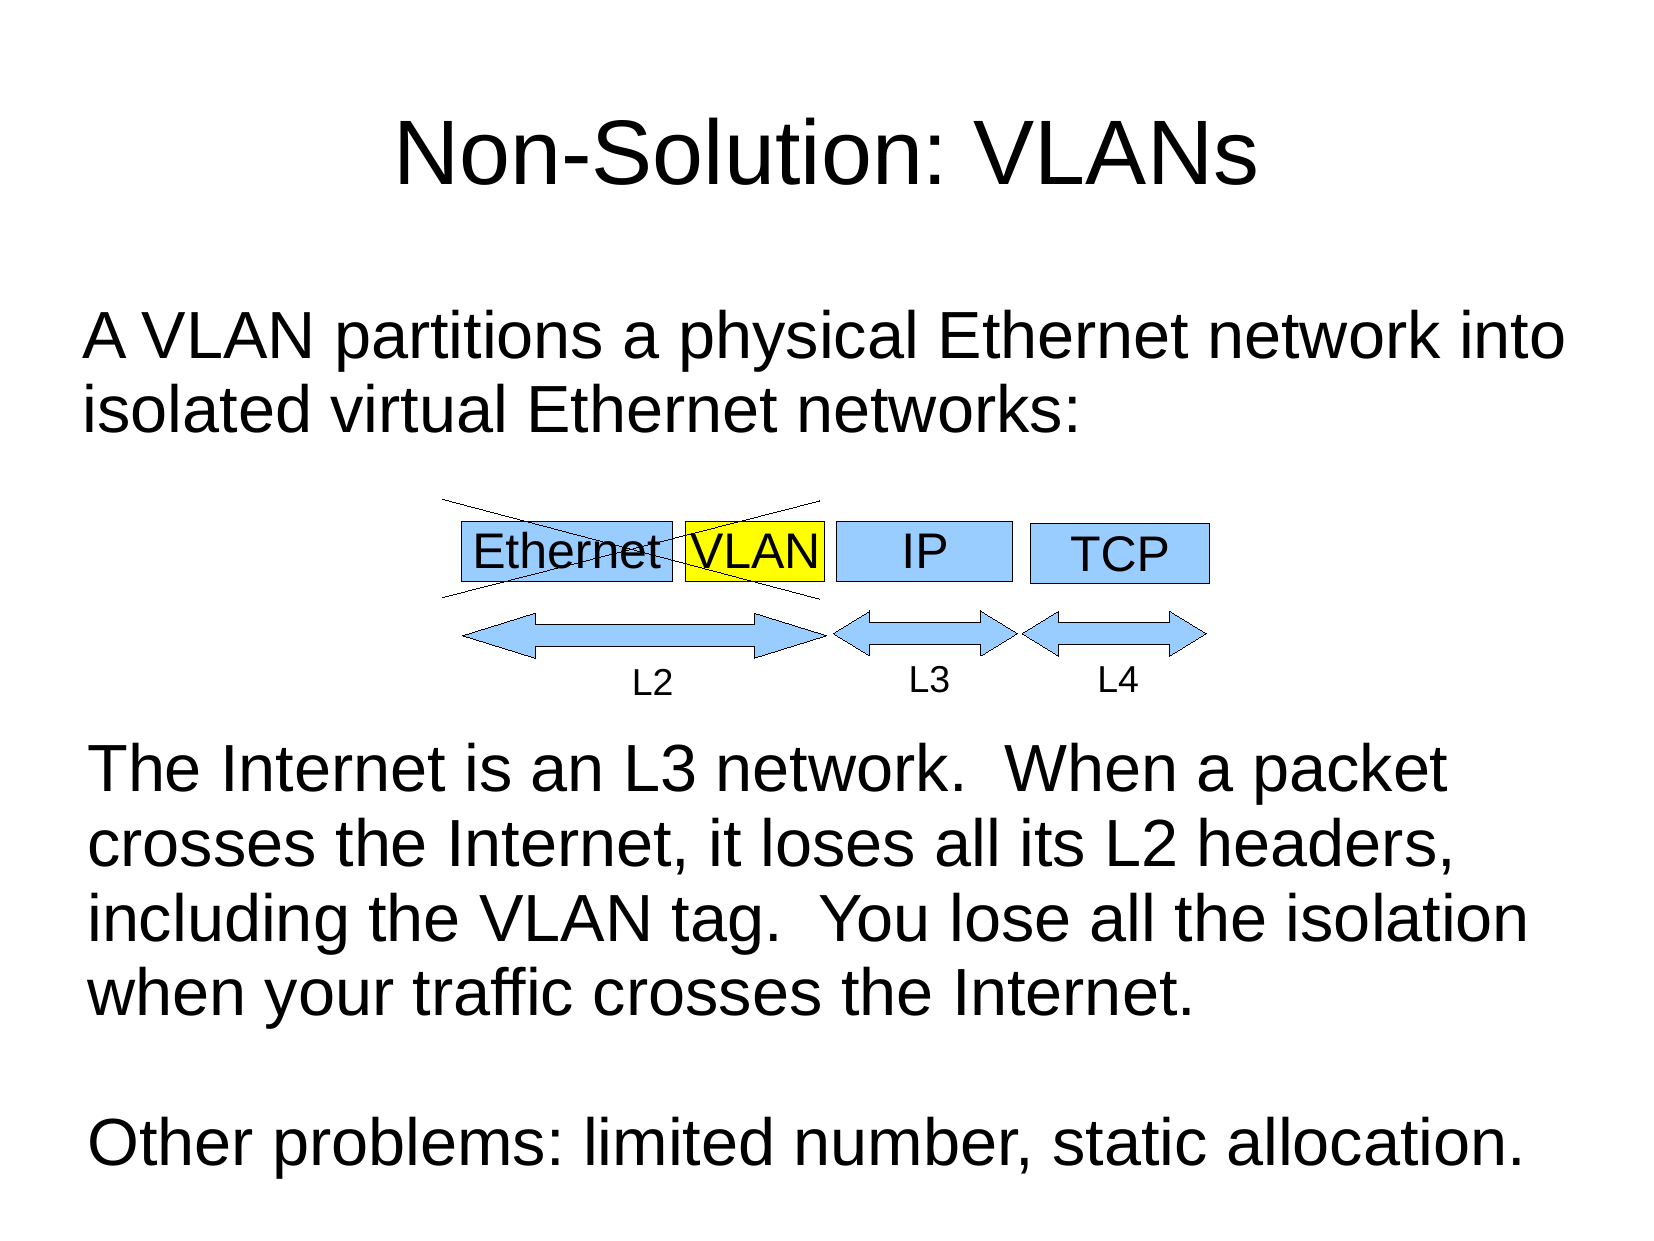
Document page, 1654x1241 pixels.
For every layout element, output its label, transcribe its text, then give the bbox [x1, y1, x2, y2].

text_box [1022, 611, 1207, 657]
text_box IP [836, 521, 1013, 582]
text_box TCP [1030, 523, 1210, 584]
text_box [833, 610, 1018, 656]
text_box VLAN [685, 521, 825, 582]
text_box The Internet is an L3 network. When a packet crosses the Internet, it loses all its L2 headers, including the VLAN tag. You lose all the isolation when your traffic crosses the Internet. Other problems: limited number, static allocation. [87, 731, 1576, 1180]
text_box L3 [890, 651, 969, 709]
subtitle A VLAN partitions a physical Ethernet network into isolated virtual Ethernet networks: [82, 297, 1571, 448]
text_box L2 [575, 653, 730, 711]
text_box [462, 613, 827, 659]
title Non-Solution: VLANs [82, 56, 1571, 250]
text_box L4 [1078, 651, 1158, 709]
text_box Ethernet [461, 521, 673, 582]
